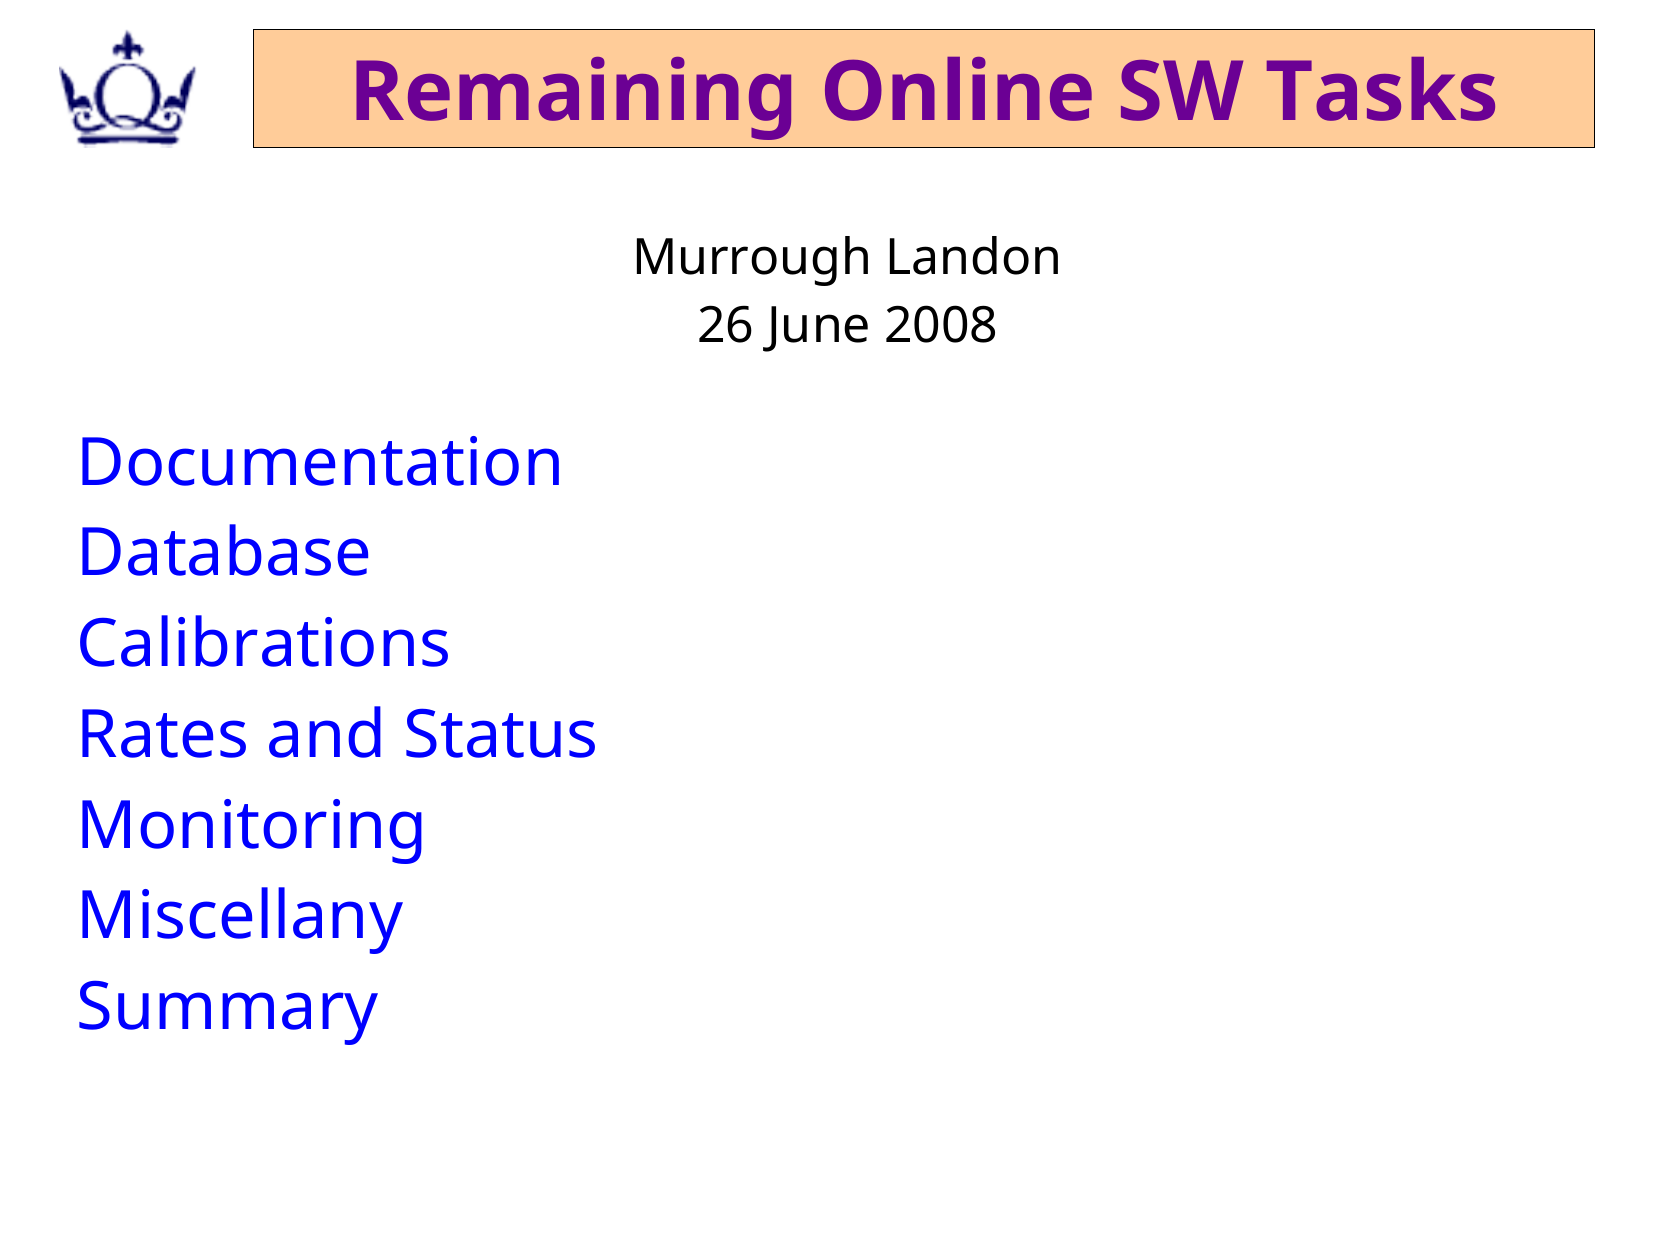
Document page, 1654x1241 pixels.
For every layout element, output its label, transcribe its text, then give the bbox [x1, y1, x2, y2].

picture [59, 29, 200, 148]
list Documentation Database Calibrations Rates and Status Monitoring Miscellany Summary [59, 413, 1595, 1127]
title Remaining Online SW Tasks [253, 29, 1595, 148]
text_box Murrough Landon 26 June 2008 [476, 220, 1219, 360]
